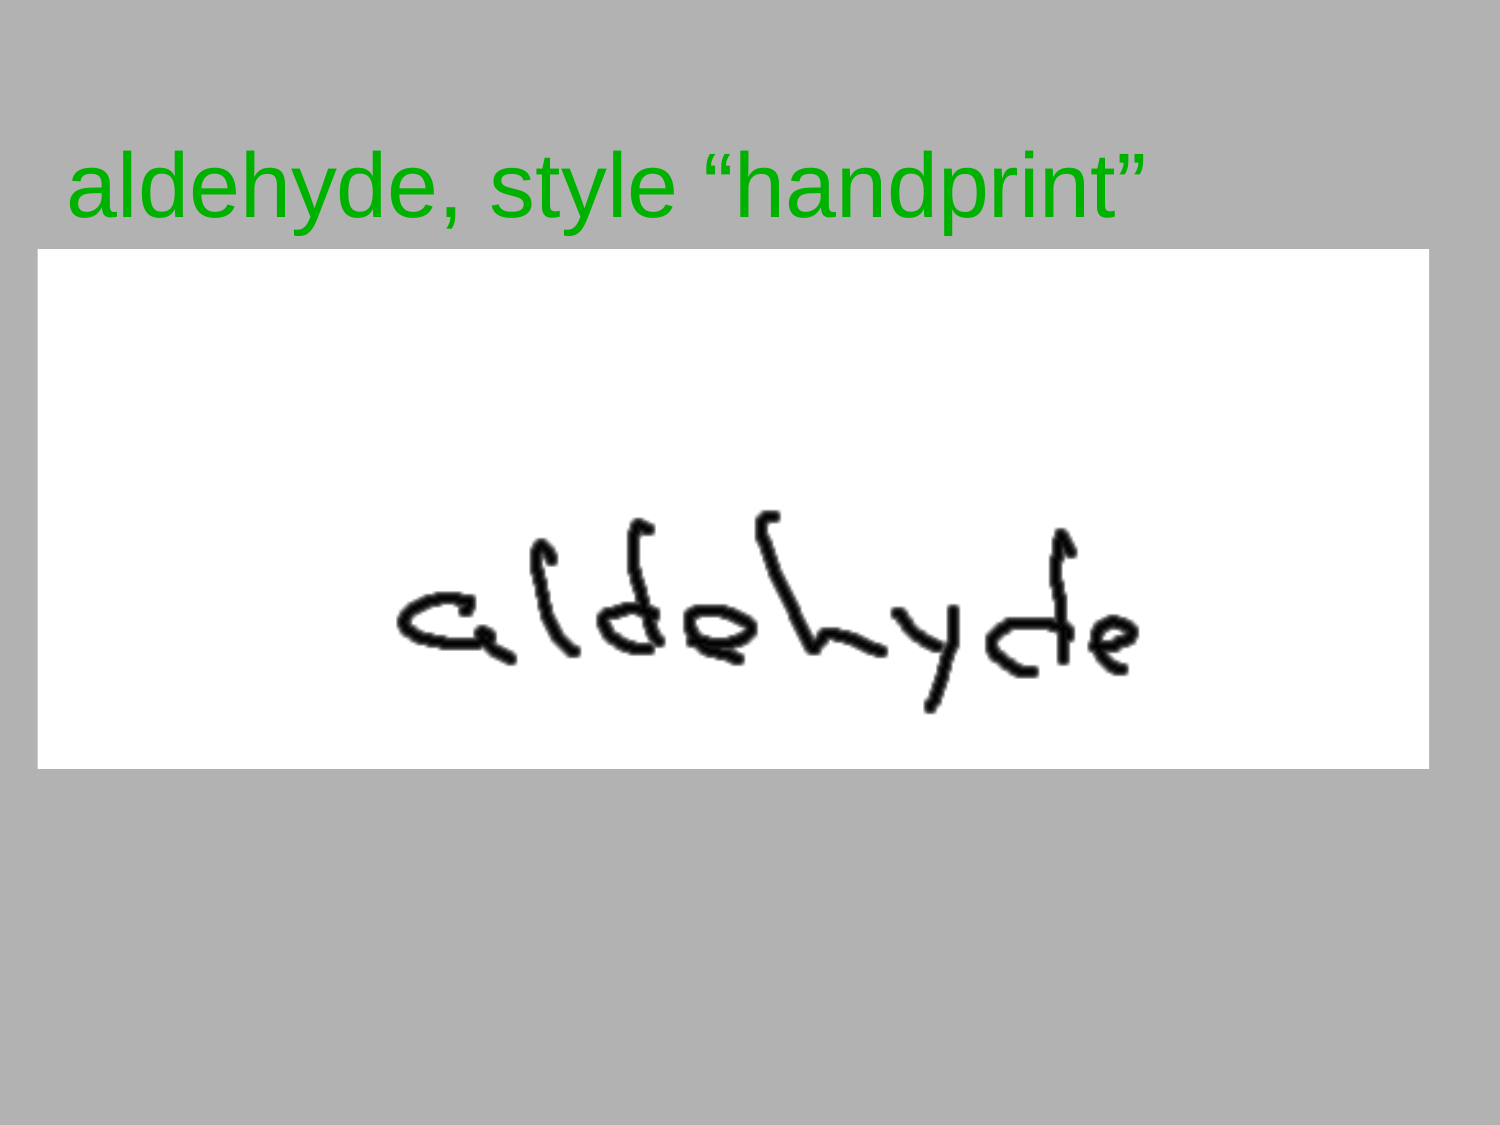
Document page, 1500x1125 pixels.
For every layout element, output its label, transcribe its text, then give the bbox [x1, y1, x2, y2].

title aldehyde, style “handprint” [52, 118, 1469, 244]
picture [37, 249, 1430, 769]
